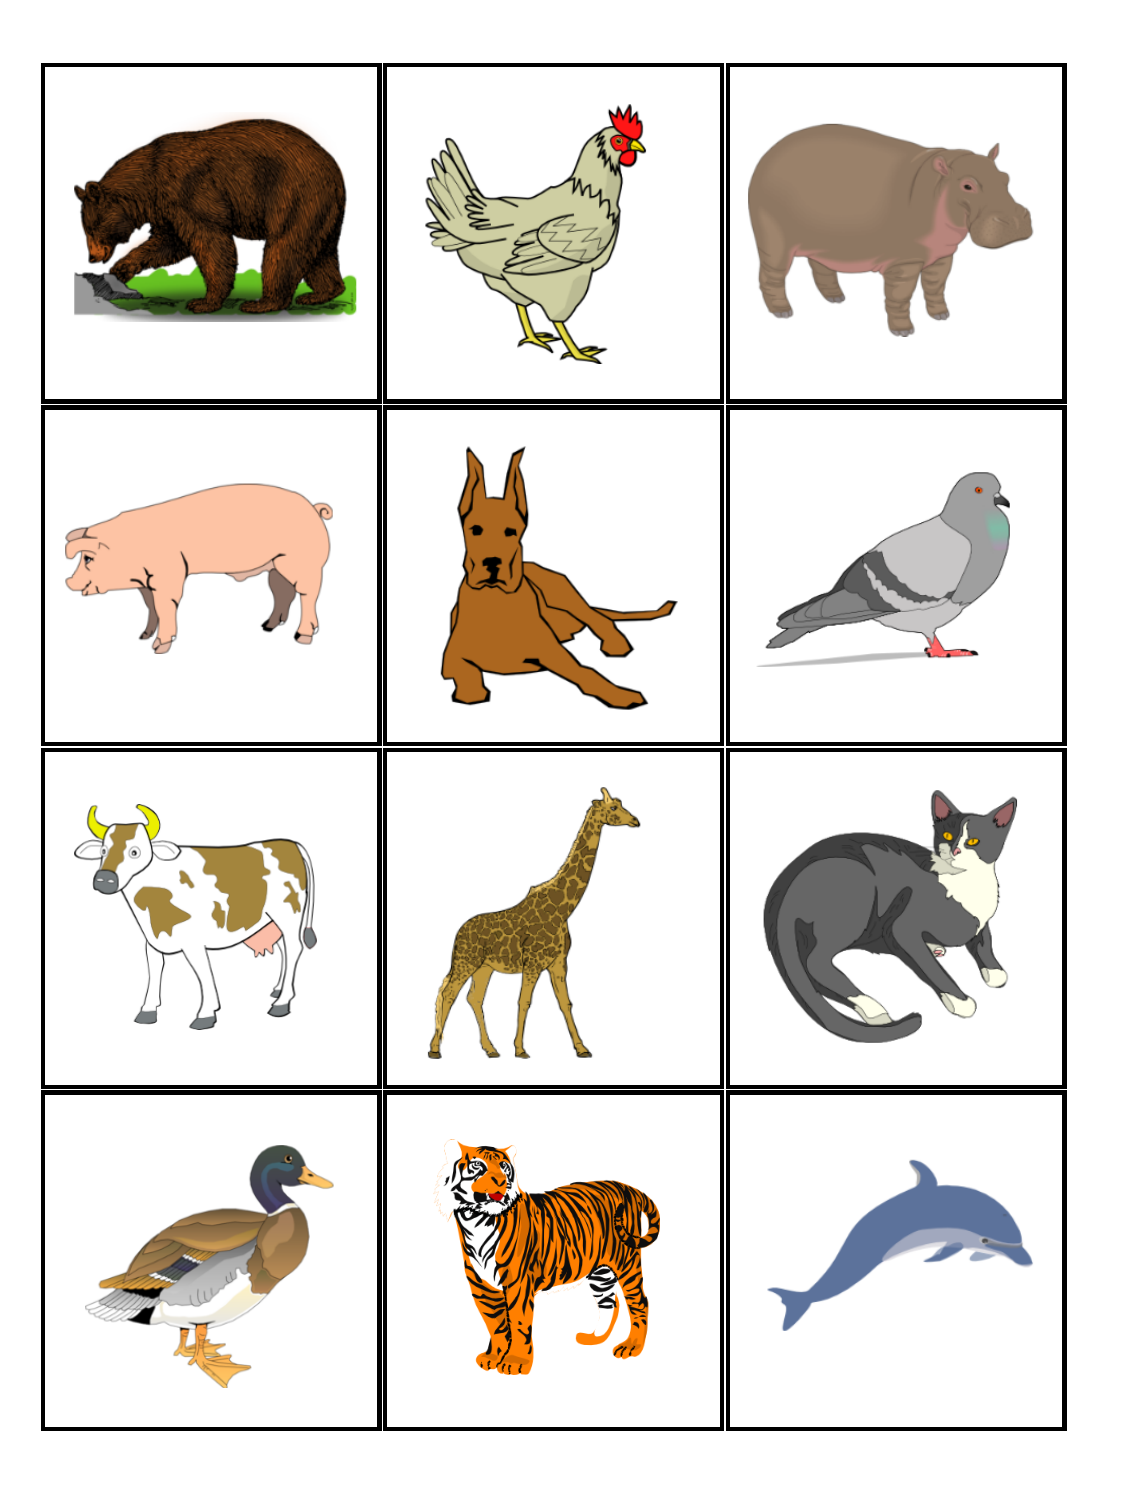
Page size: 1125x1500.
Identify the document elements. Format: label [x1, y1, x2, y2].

picture [751, 785, 1035, 1046]
picture [735, 112, 1049, 337]
text_box [385, 64, 722, 402]
text_box [42, 1092, 380, 1430]
text_box [385, 750, 722, 1087]
picture [751, 466, 1052, 668]
picture [78, 1139, 347, 1388]
text_box [42, 750, 380, 1087]
picture [420, 100, 669, 364]
picture [54, 478, 362, 654]
picture [66, 797, 339, 1031]
text_box [385, 407, 722, 745]
picture [432, 441, 681, 714]
picture [763, 1151, 1053, 1332]
text_box [727, 64, 1065, 402]
picture [432, 1139, 681, 1375]
text_box [727, 750, 1065, 1087]
picture [66, 112, 367, 322]
text_box [42, 407, 380, 745]
text_box [727, 407, 1065, 745]
text_box [385, 1092, 722, 1430]
picture [420, 785, 669, 1060]
text_box [727, 1092, 1065, 1430]
text_box [42, 64, 380, 402]
